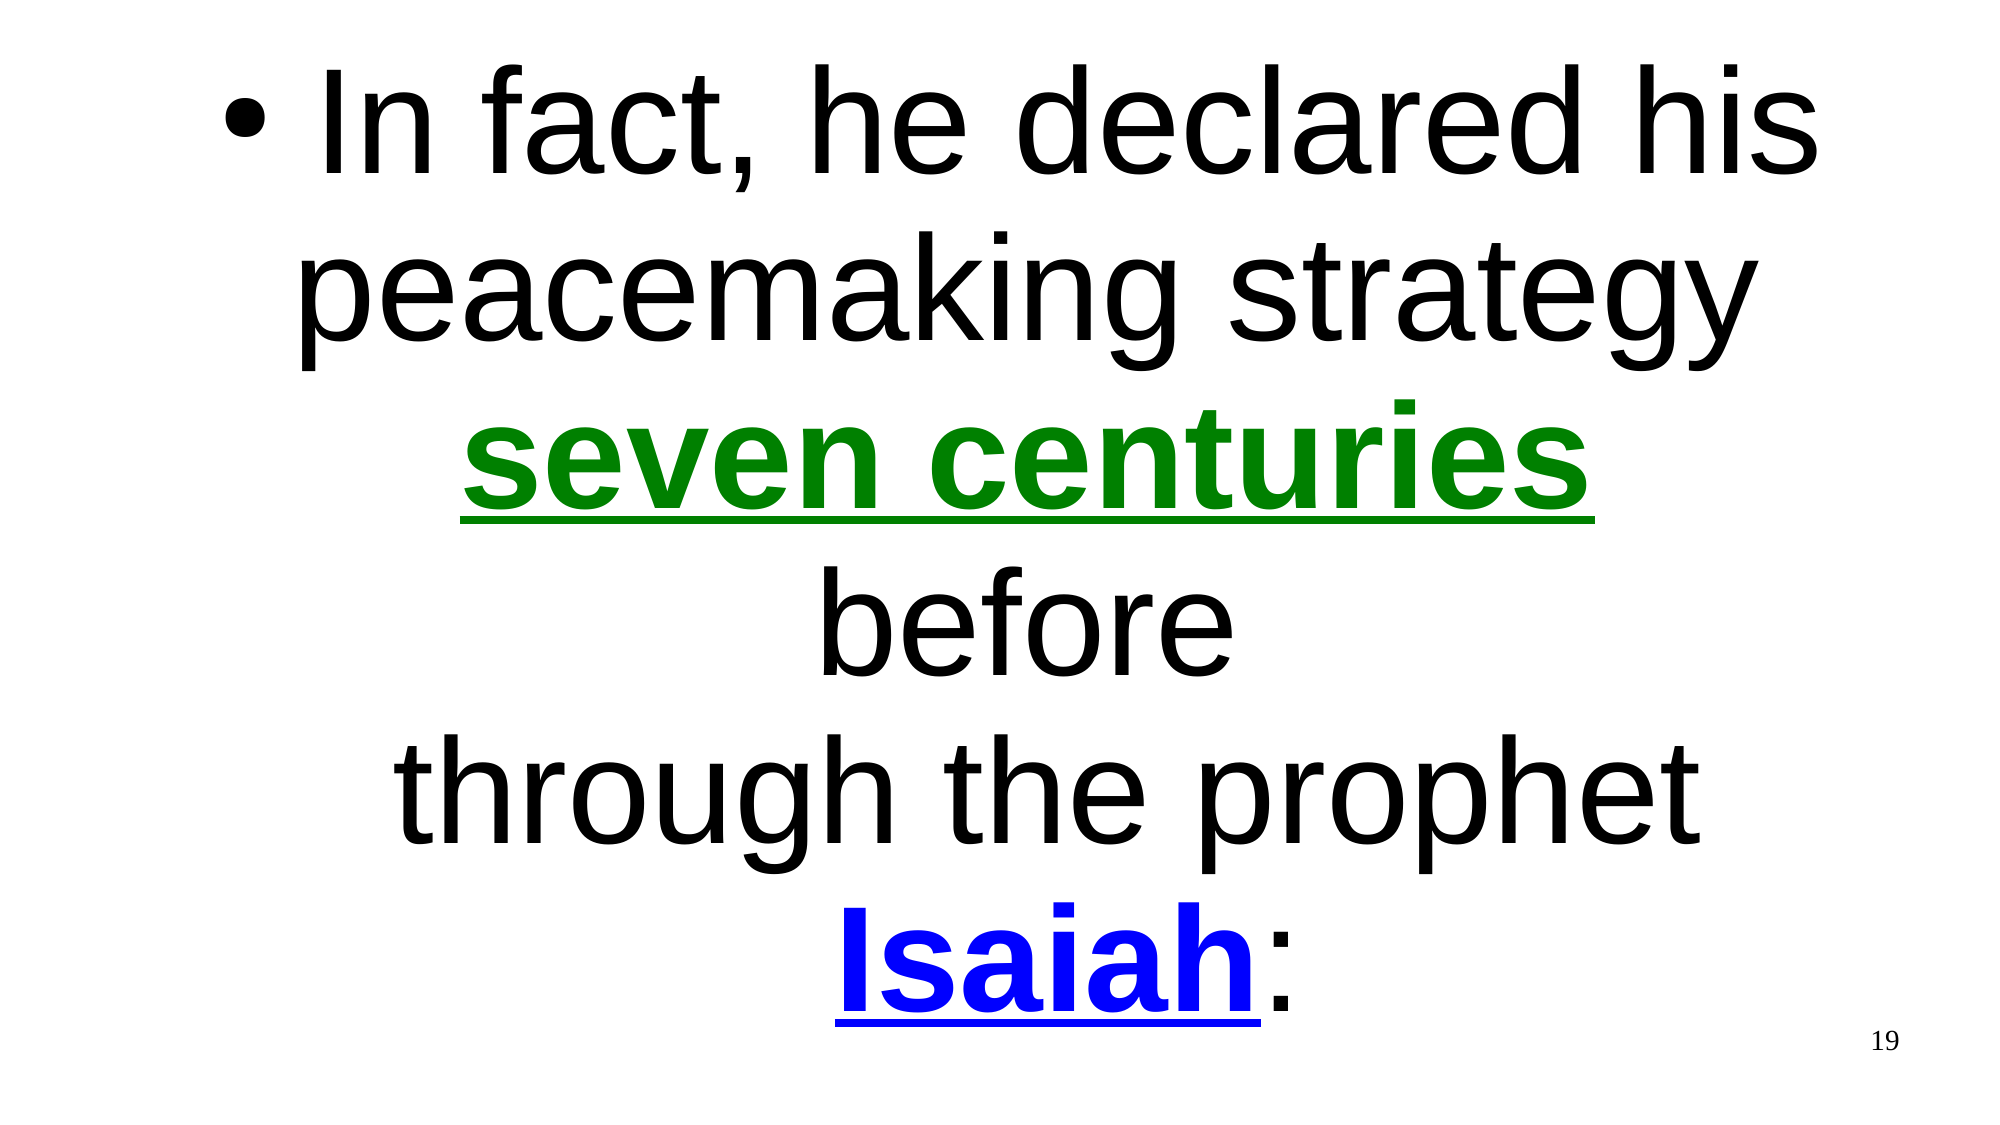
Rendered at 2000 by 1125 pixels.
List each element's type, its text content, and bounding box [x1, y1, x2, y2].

list In fact, he declared his peacemaking strategy seven centuries before through the prophet Isaiah: [37, 37, 1988, 1088]
